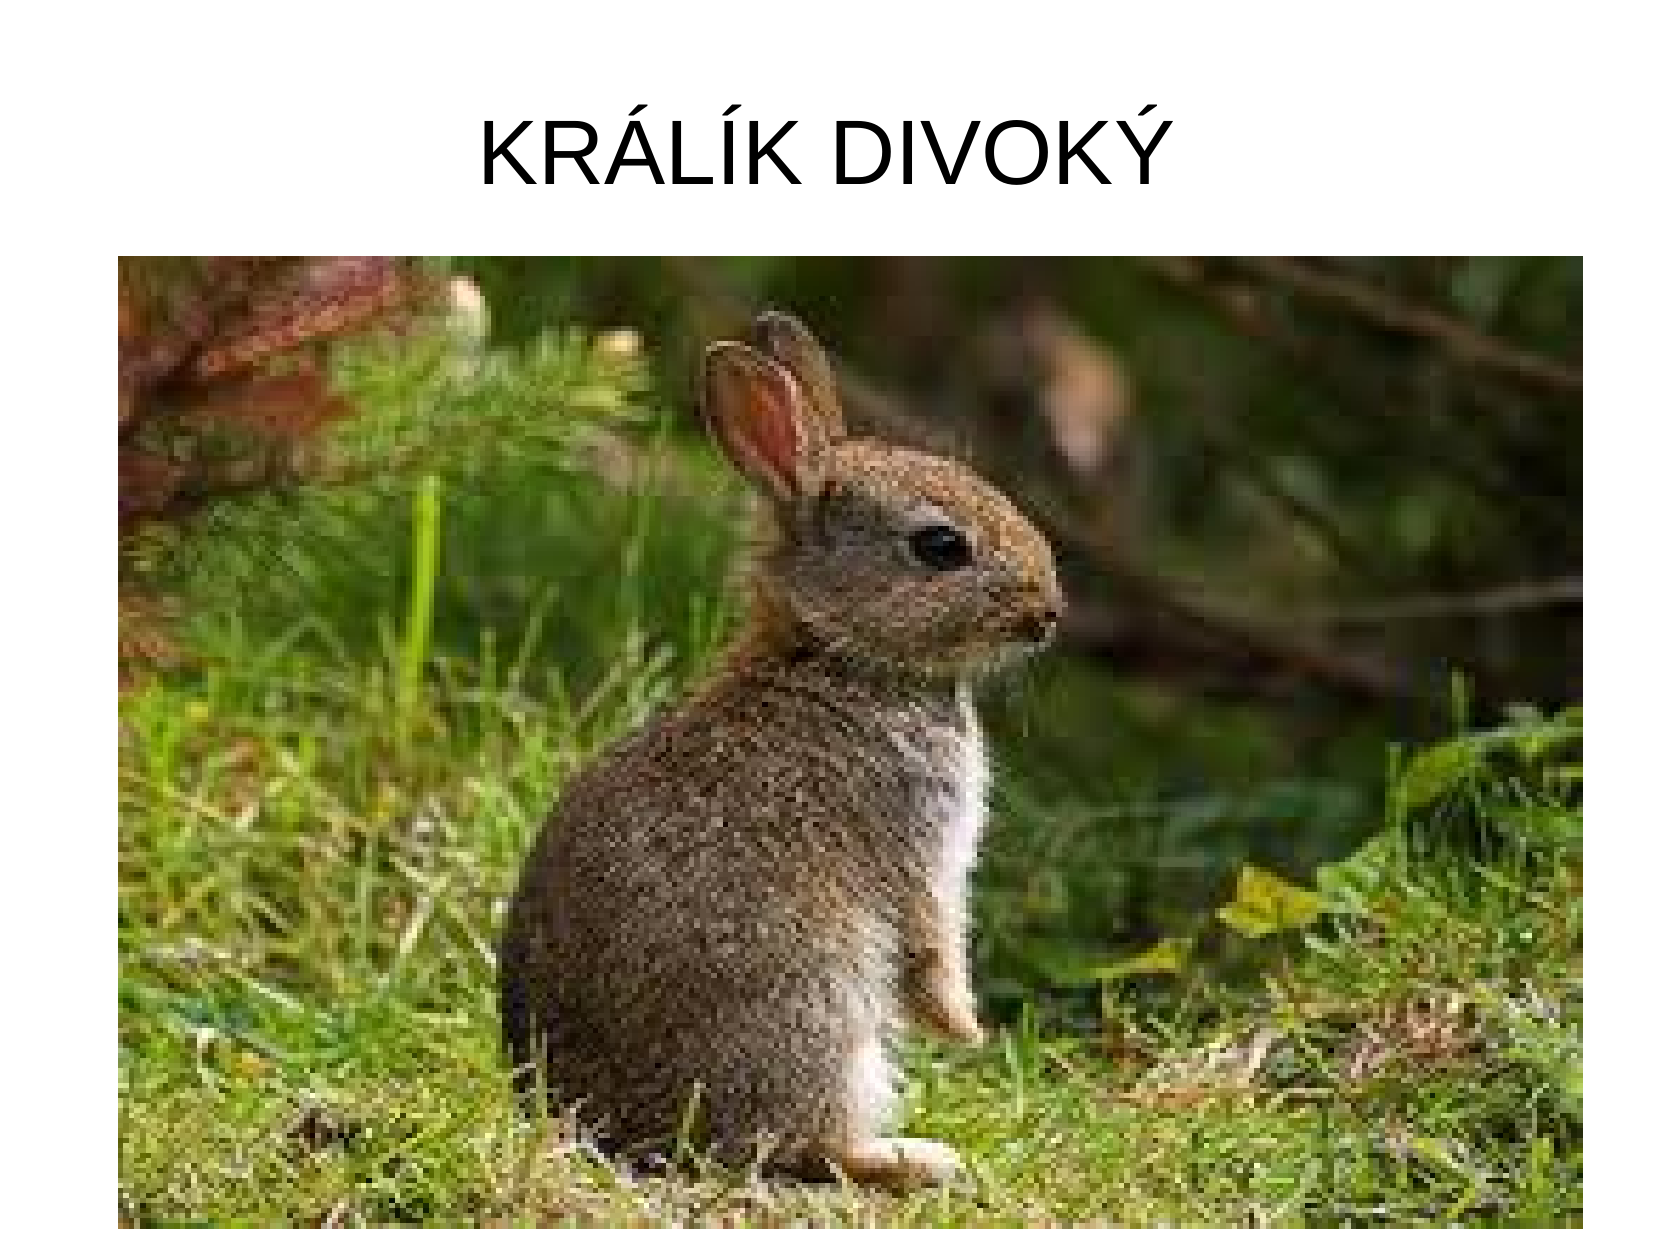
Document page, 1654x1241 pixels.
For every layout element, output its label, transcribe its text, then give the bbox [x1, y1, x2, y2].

picture [118, 256, 1583, 1229]
title KRÁLÍK DIVOKÝ [82, 49, 1571, 257]
